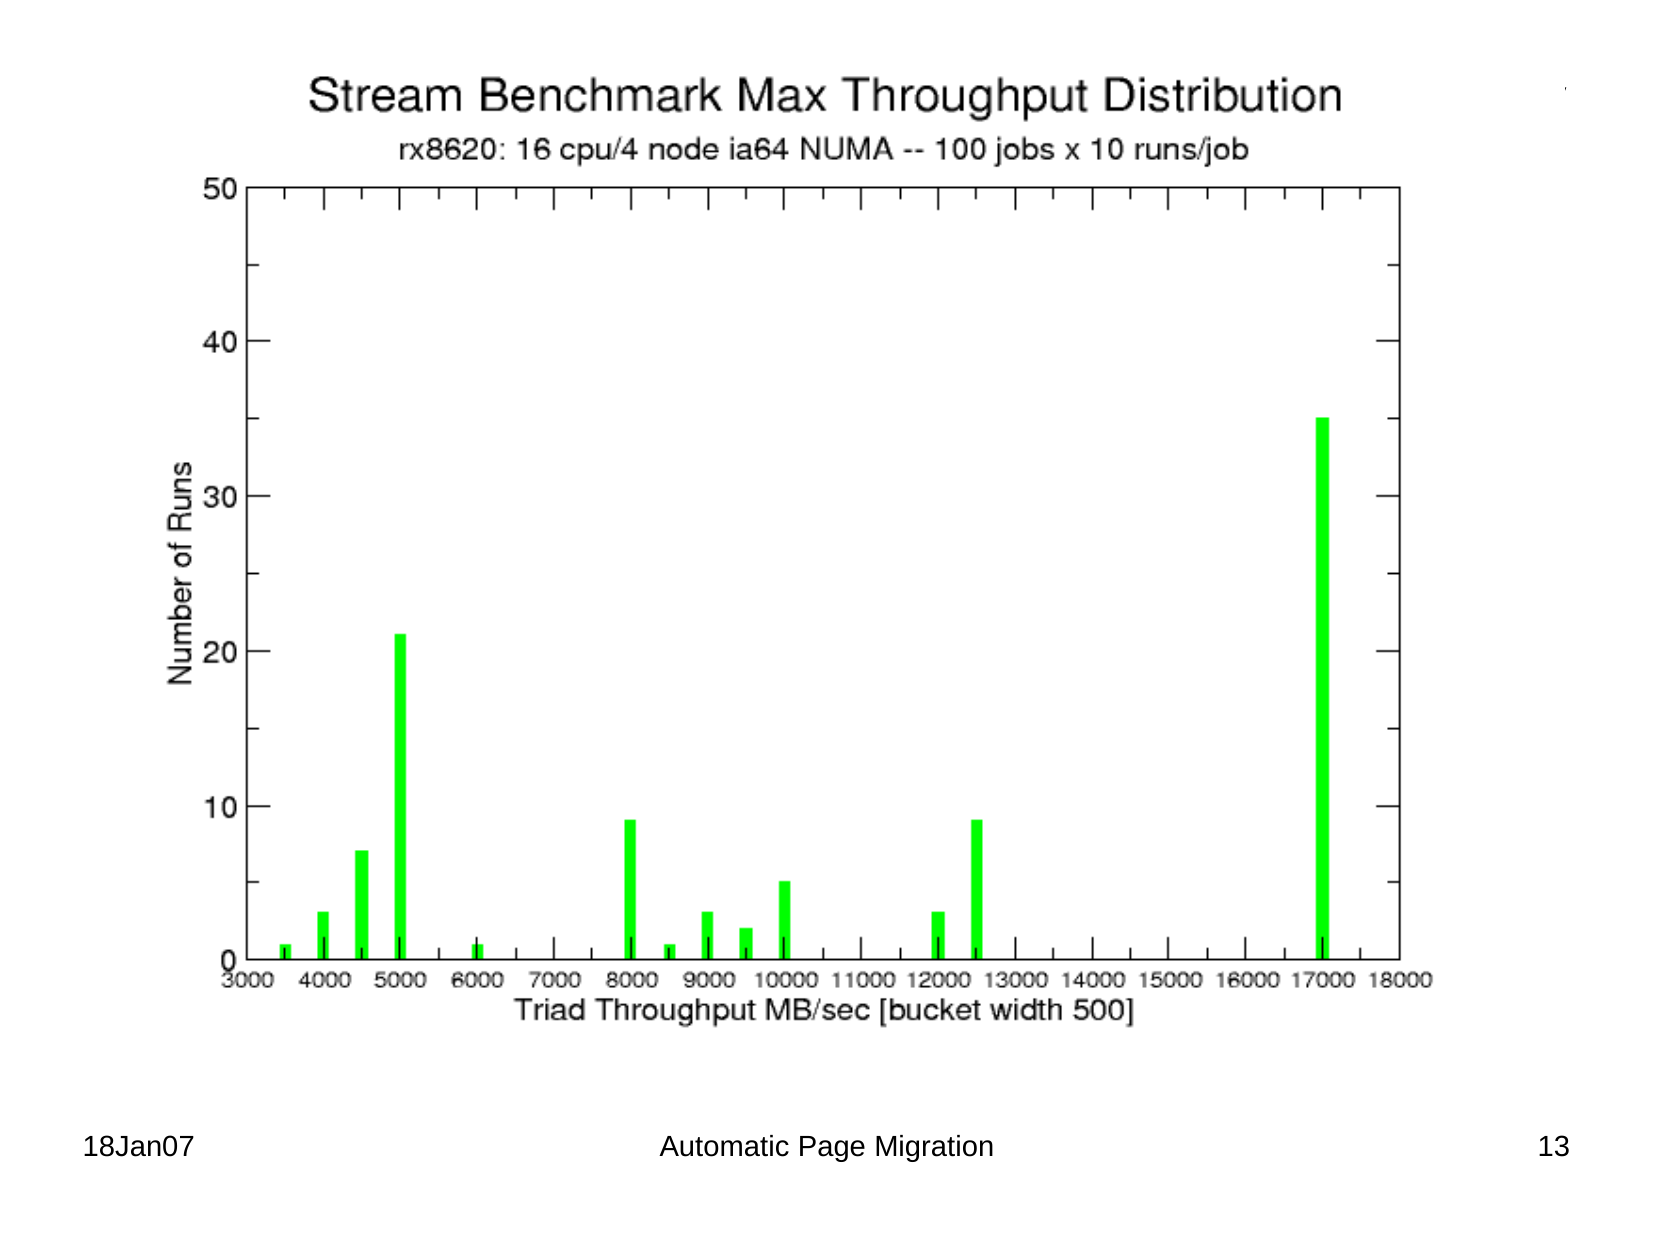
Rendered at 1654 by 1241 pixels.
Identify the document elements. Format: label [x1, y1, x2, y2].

picture [73, 21, 1565, 1125]
